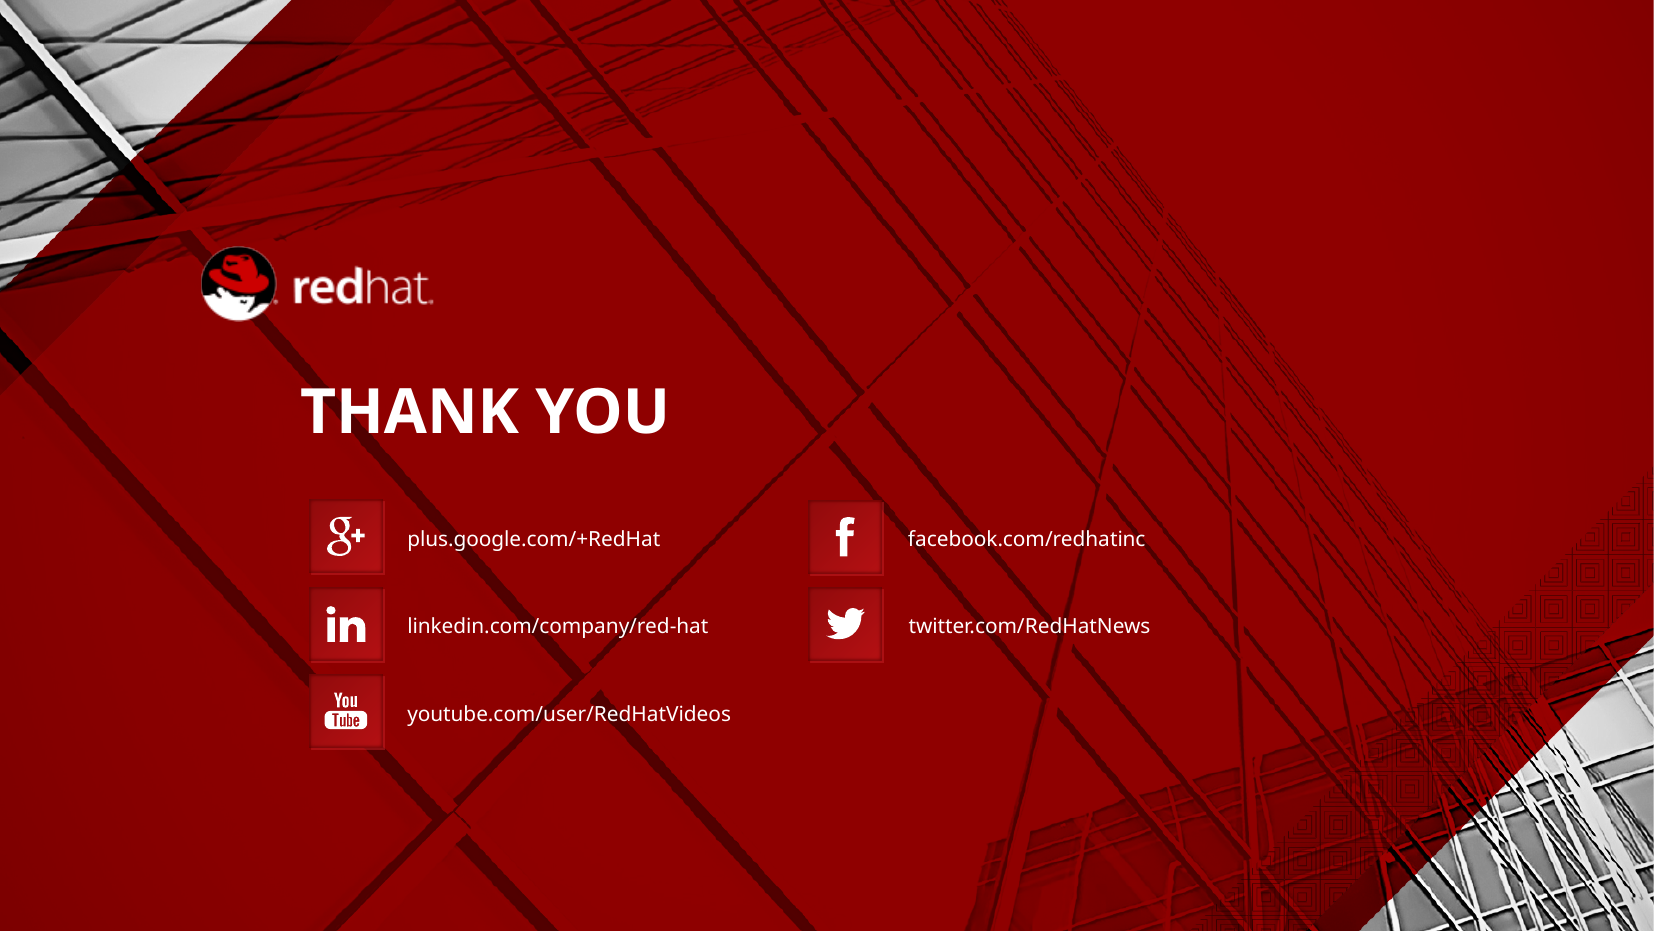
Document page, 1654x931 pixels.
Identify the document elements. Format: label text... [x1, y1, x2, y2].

text_box facebook.com/redhatinc [907, 526, 1141, 552]
text_box linkedin.com/company/red-hat [407, 611, 702, 639]
picture [0, 0, 1654, 931]
text_box youtube.com/user/RedHatVideos [407, 698, 728, 726]
title THANK YOU [300, 366, 1291, 526]
text_box plus.google.com/+RedHat [407, 526, 655, 551]
text_box twitter.com/RedHatNews [908, 611, 1150, 639]
